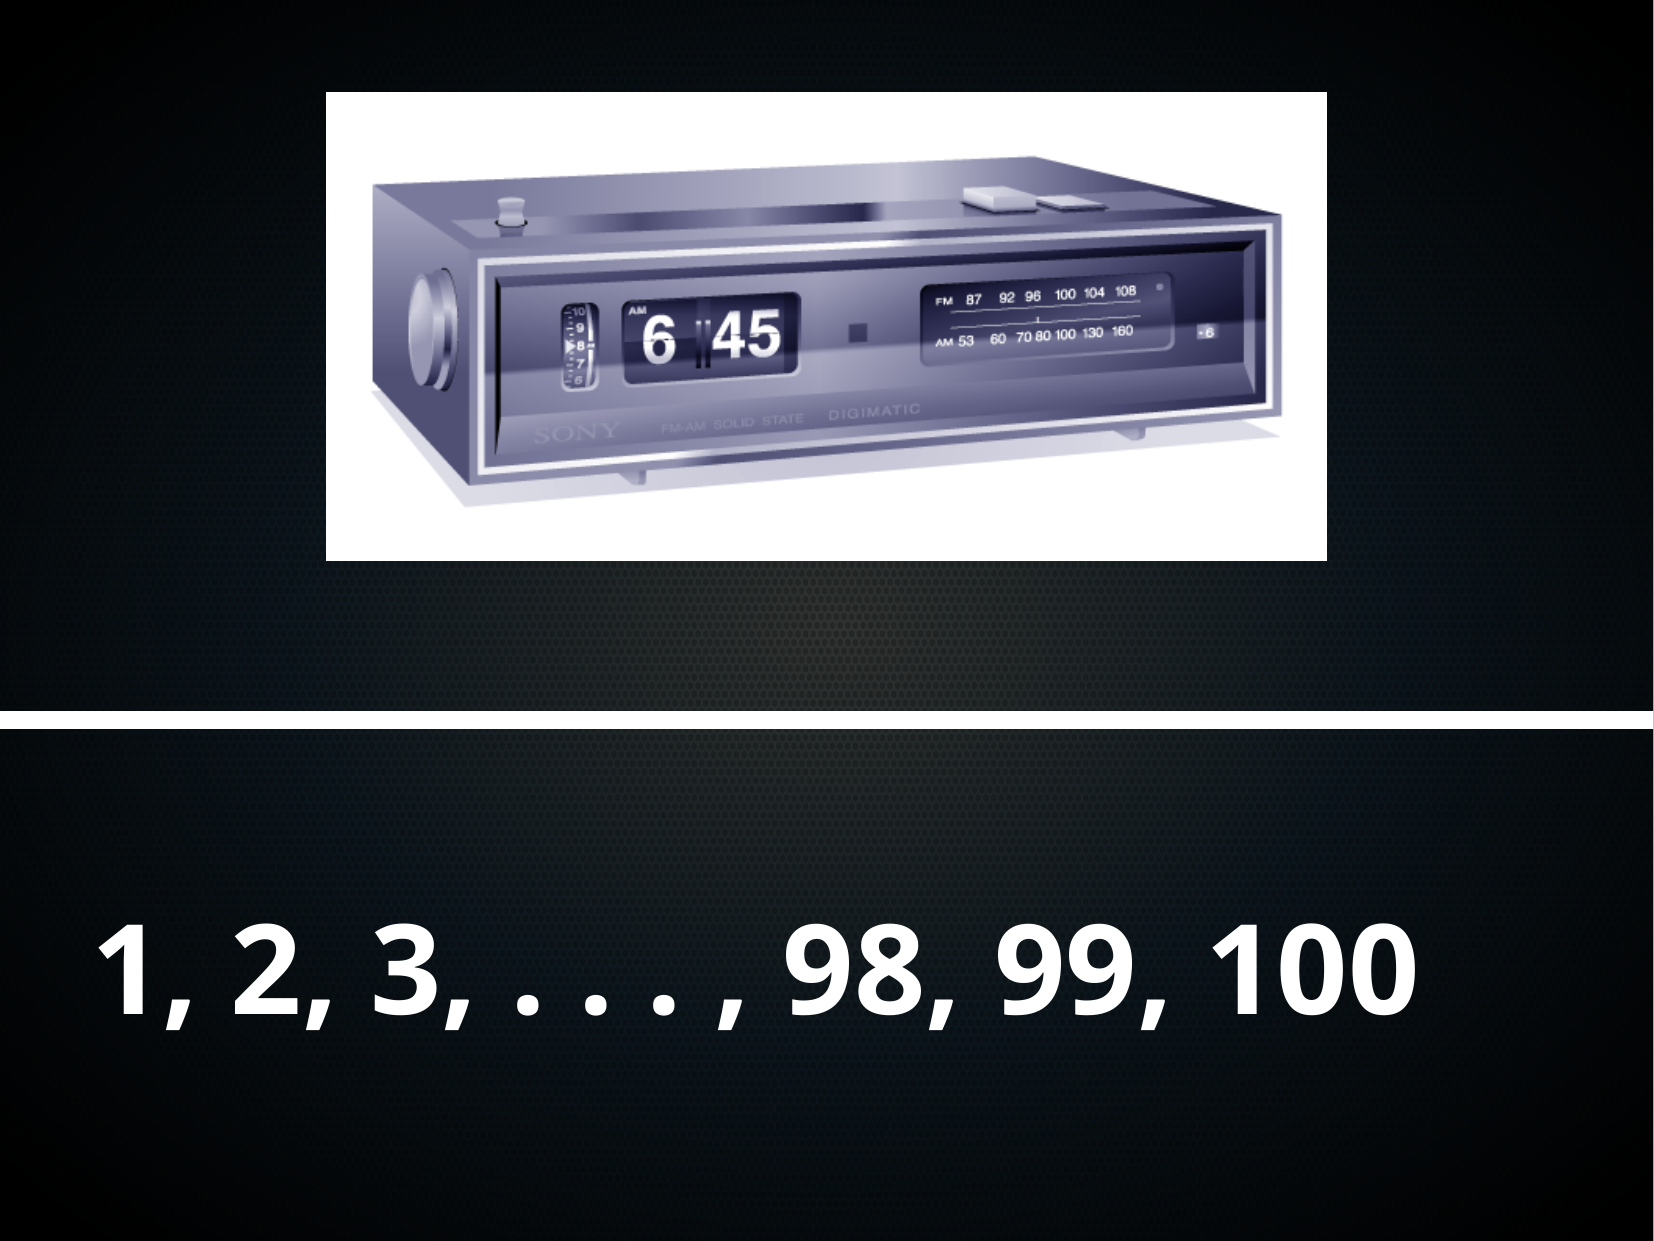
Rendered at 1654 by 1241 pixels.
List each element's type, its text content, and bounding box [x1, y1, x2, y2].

picture [0, 0, 1654, 711]
text_box 1, 2, 3, . . . , 98, 99, 100 [76, 873, 1578, 1028]
picture [0, 729, 1654, 1241]
